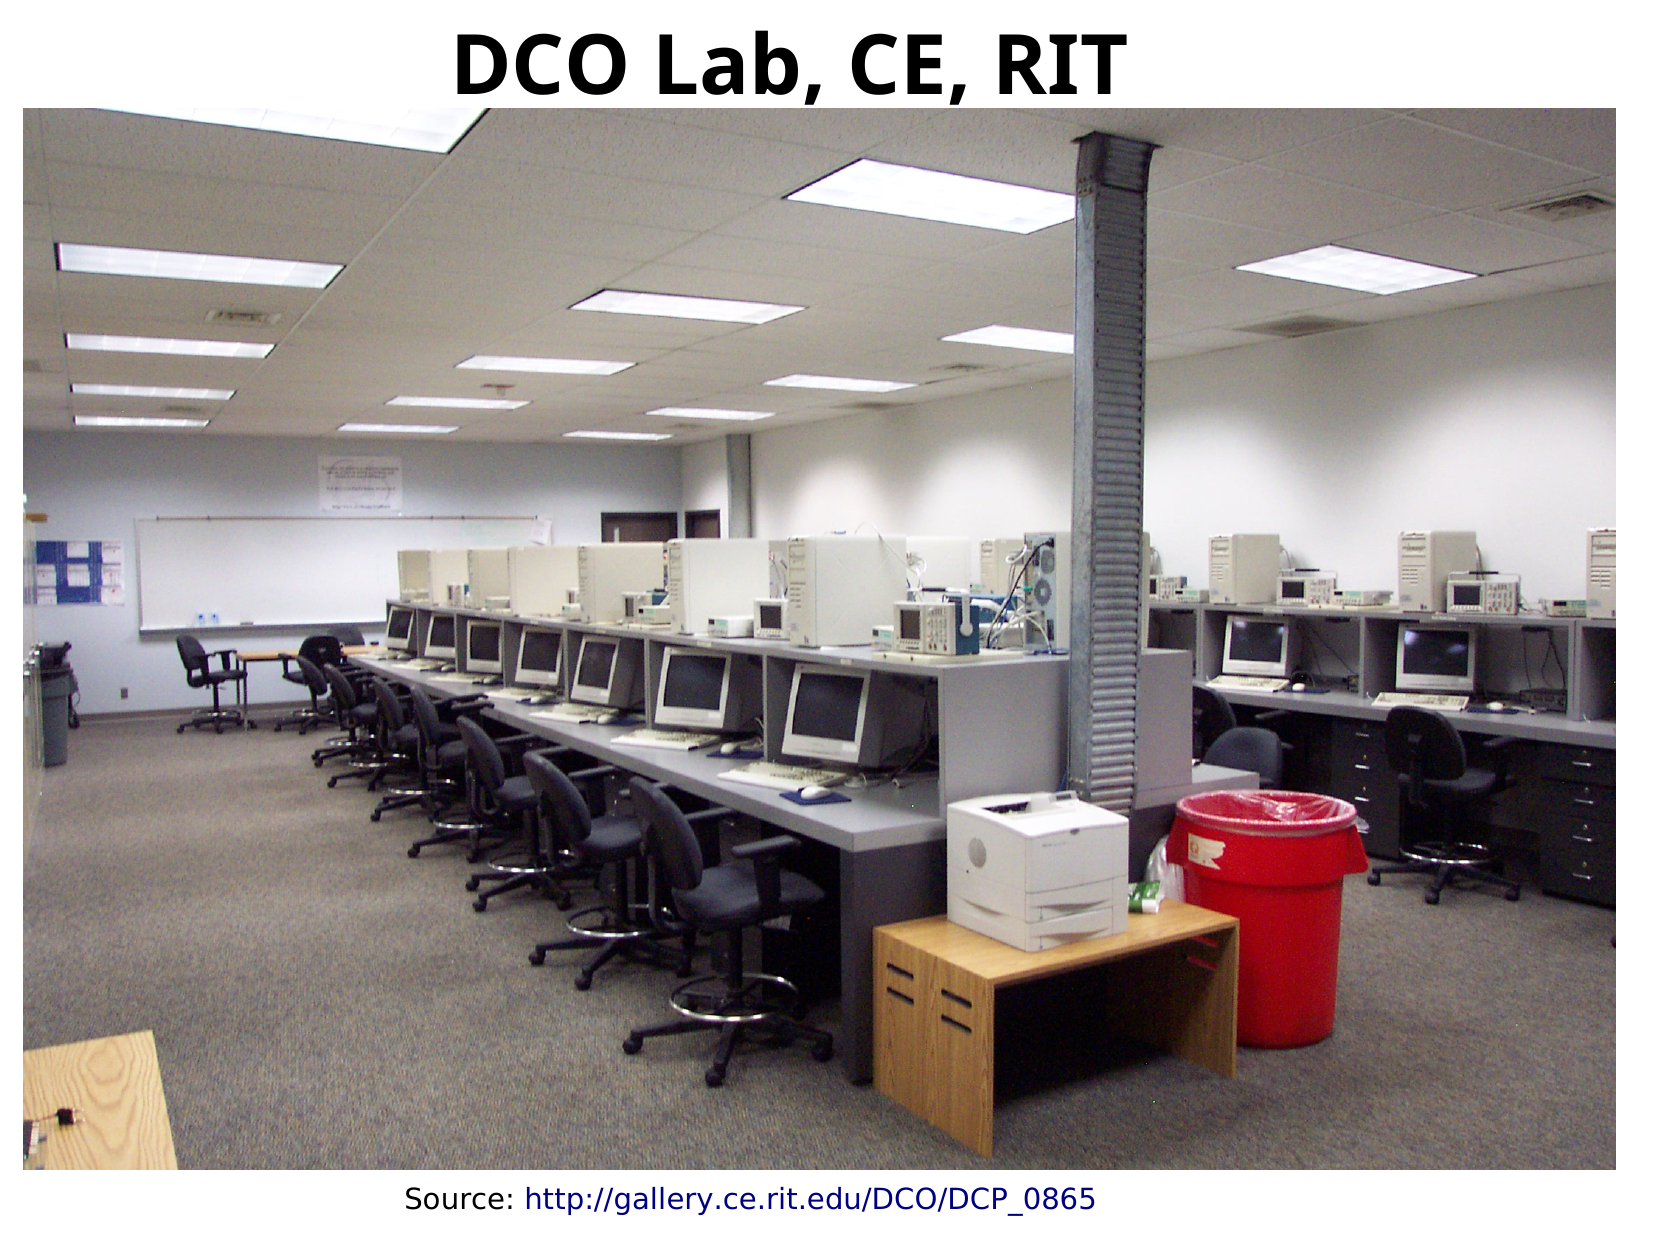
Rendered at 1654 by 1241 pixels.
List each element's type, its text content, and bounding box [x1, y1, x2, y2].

text_box DCO Lab, CE, RIT [450, 5, 1498, 108]
text_box Source: http://gallery.ce.rit.edu/DCO/DCP_0865 [404, 1181, 1179, 1220]
picture [23, 108, 1616, 1170]
